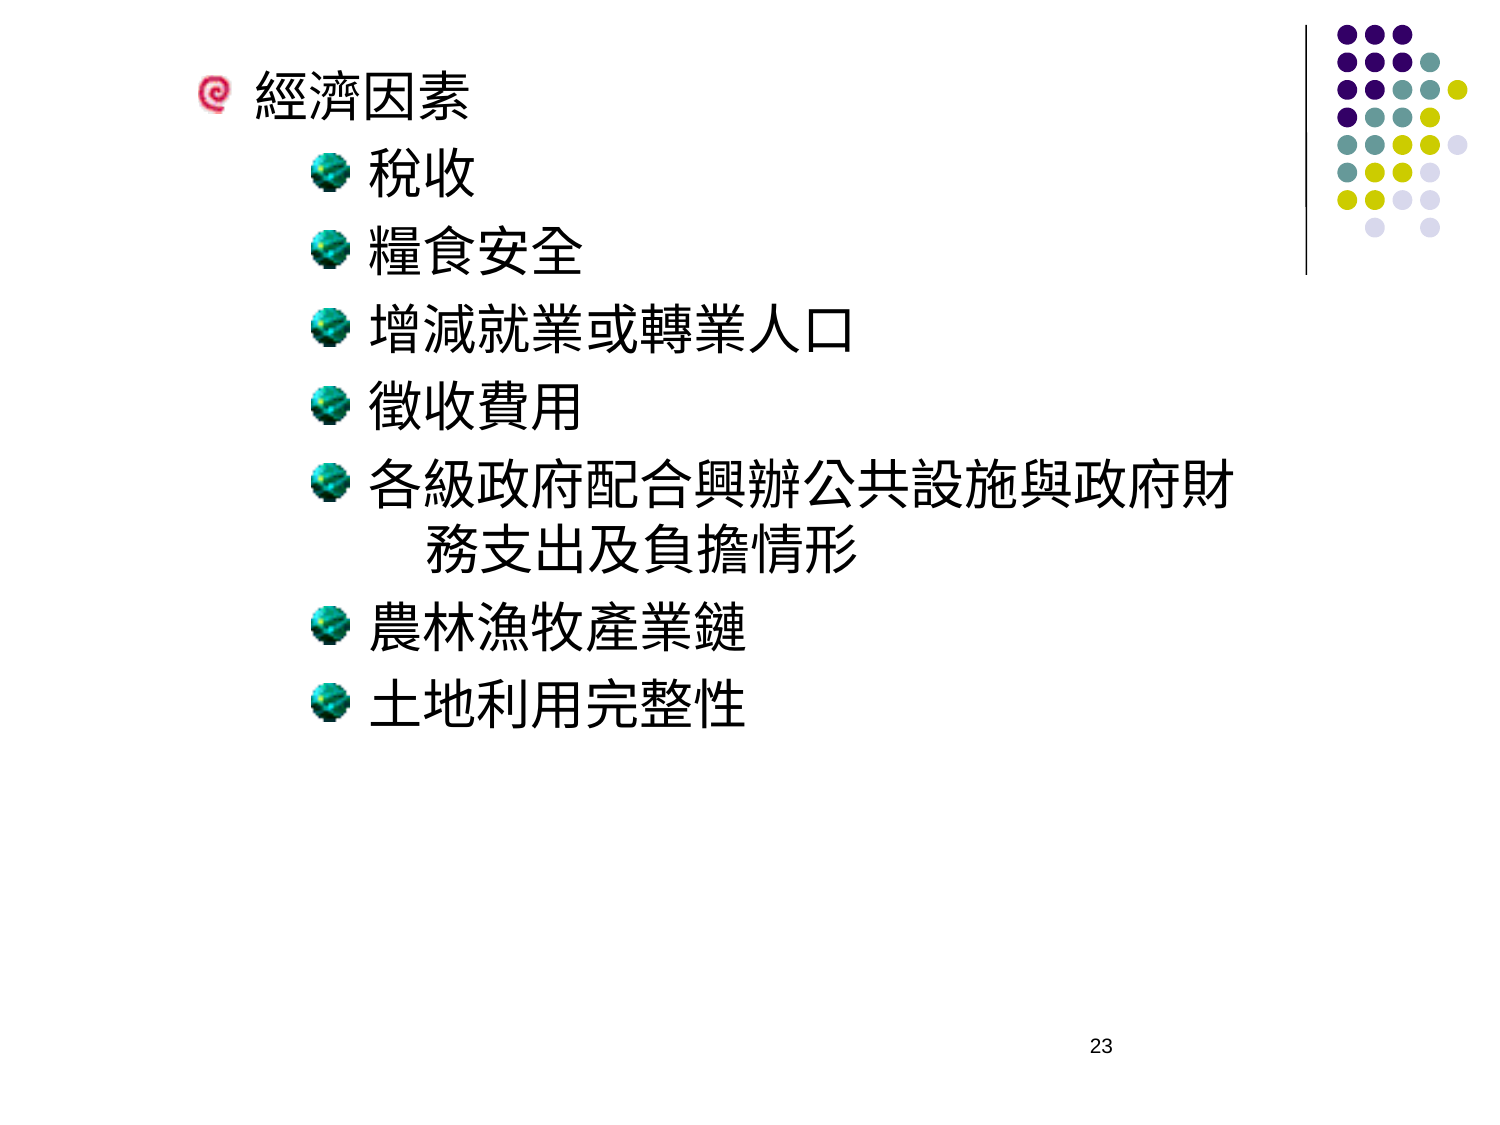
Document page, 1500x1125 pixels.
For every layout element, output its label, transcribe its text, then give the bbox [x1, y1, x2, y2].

text_box [1074, 1025, 1426, 1101]
list 經濟因素 稅收 糧食安全 增減就業或轉業人口 徵收費用 各級政府配合興辦公共設施與政府財務支出及負擔情形 農林漁牧產業鏈 土地利用完整性 [183, 54, 1306, 1094]
